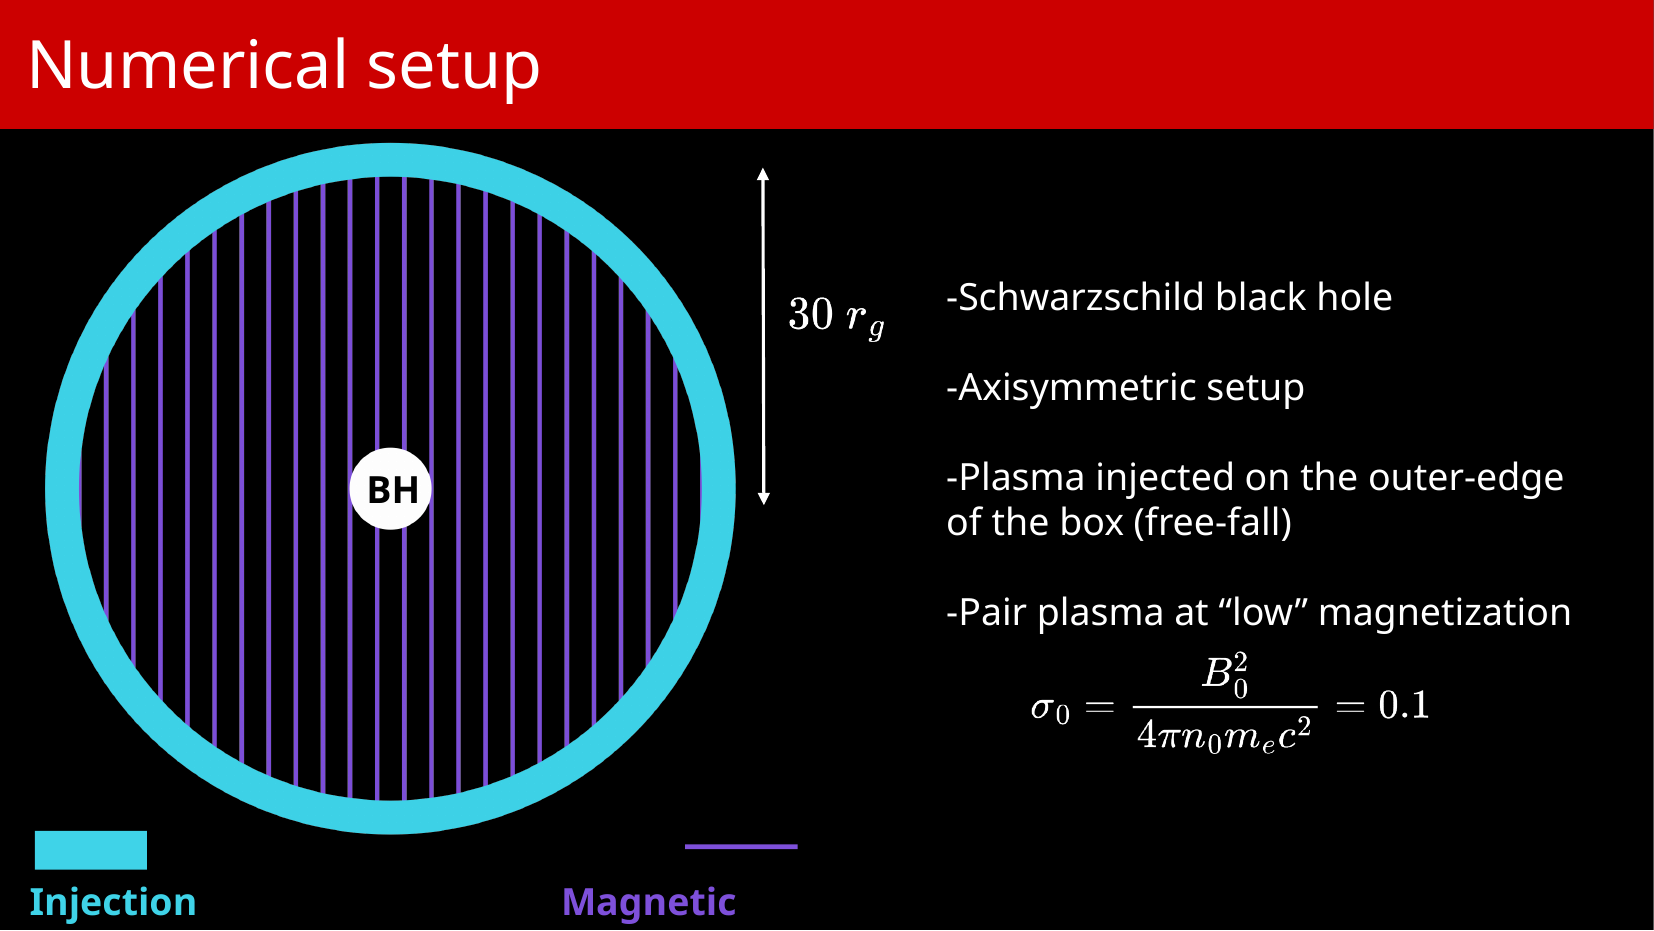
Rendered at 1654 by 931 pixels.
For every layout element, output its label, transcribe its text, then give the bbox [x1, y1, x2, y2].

text_box -Schwarzschild black hole -Axisymmetric setup -Plasma injected on the outer-edge of the box (free-fall) -Pair plasma at “low” magnetization [931, 265, 1607, 611]
picture [1030, 651, 1431, 754]
text_box BH [351, 458, 450, 525]
text_box Magnetic field [546, 870, 816, 931]
picture [787, 293, 886, 342]
title Numerical setup [26, 9, 1567, 113]
text_box Injection area [14, 870, 284, 931]
text_box [34, 830, 147, 870]
picture [0, 100, 777, 878]
